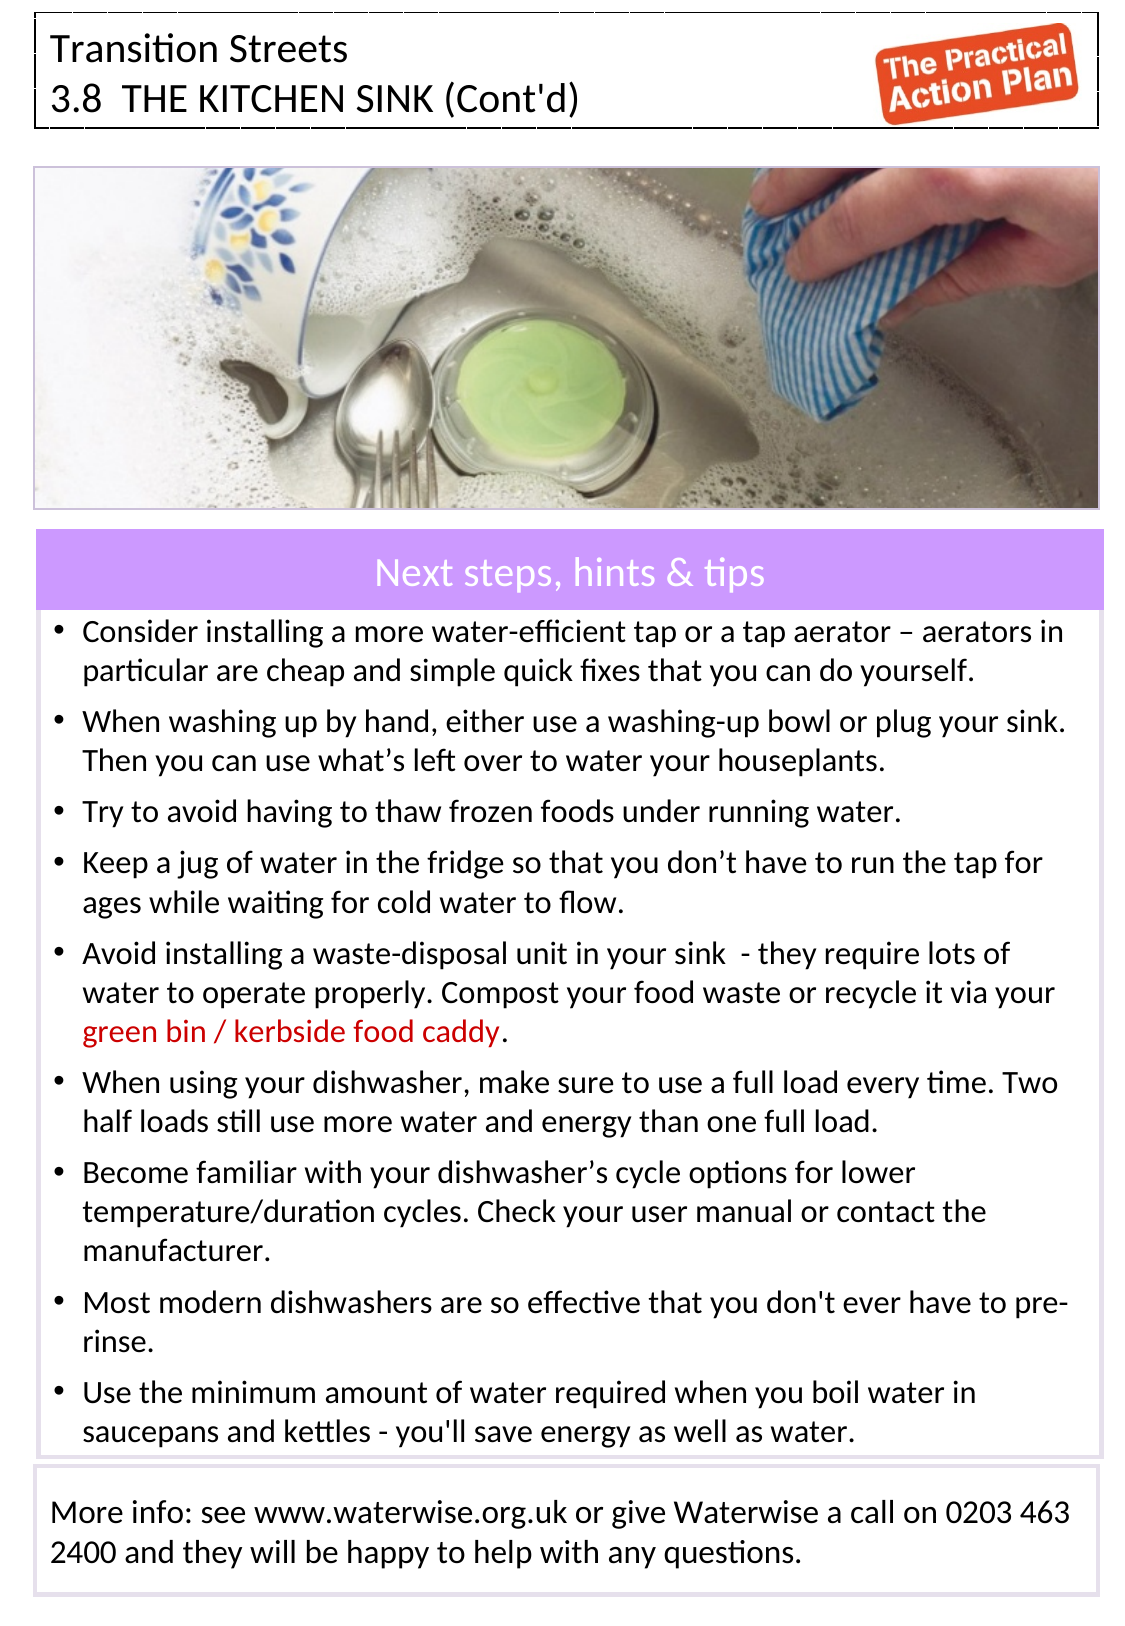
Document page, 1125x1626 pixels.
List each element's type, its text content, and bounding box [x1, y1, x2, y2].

text_box Transition Streets 3.8 THE KITCHEN SINK (Cont'd) [35, 12, 1099, 129]
text_box Next steps, hints & tips [38, 531, 1102, 609]
text_box More info: see www.waterwise.org.uk or give Waterwise a call on 0203 463 2400 and they will be happy to help with any questions. [35, 1466, 1099, 1595]
text_box Consider installing a more water-efficient tap or a tap aerator – aerators in particular are cheap and simple quick fixes that you can do yourself. When washing up by hand, either use a washing-up bowl or plug your sink. Then you can use what’s left over to water your houseplants. Try to avoid having to thaw frozen foods under running water. Keep a jug of water in the fridge so that you don’t have to run the tap for ages while waiting for cold water to flow. Avoid installing a waste-disposal unit in your sink - they require lots of water to operate properly. Compost your food waste or recycle it via your green bin / kerbside food caddy. When using your dishwasher, make sure to use a full load every time. Two half loads still use more water and energy than one full load. Become familiar with your dishwasher’s cycle options for lower temperature/duration cycles. Check your user manual or contact the manufacturer. Most modern dishwashers are so effective that you don't ever have to pre-rinse. Use the minimum amount of water required when you boil water in saucepans and kettles - you'll save energy as well as water. [38, 609, 1102, 1458]
picture [35, 167, 1099, 508]
